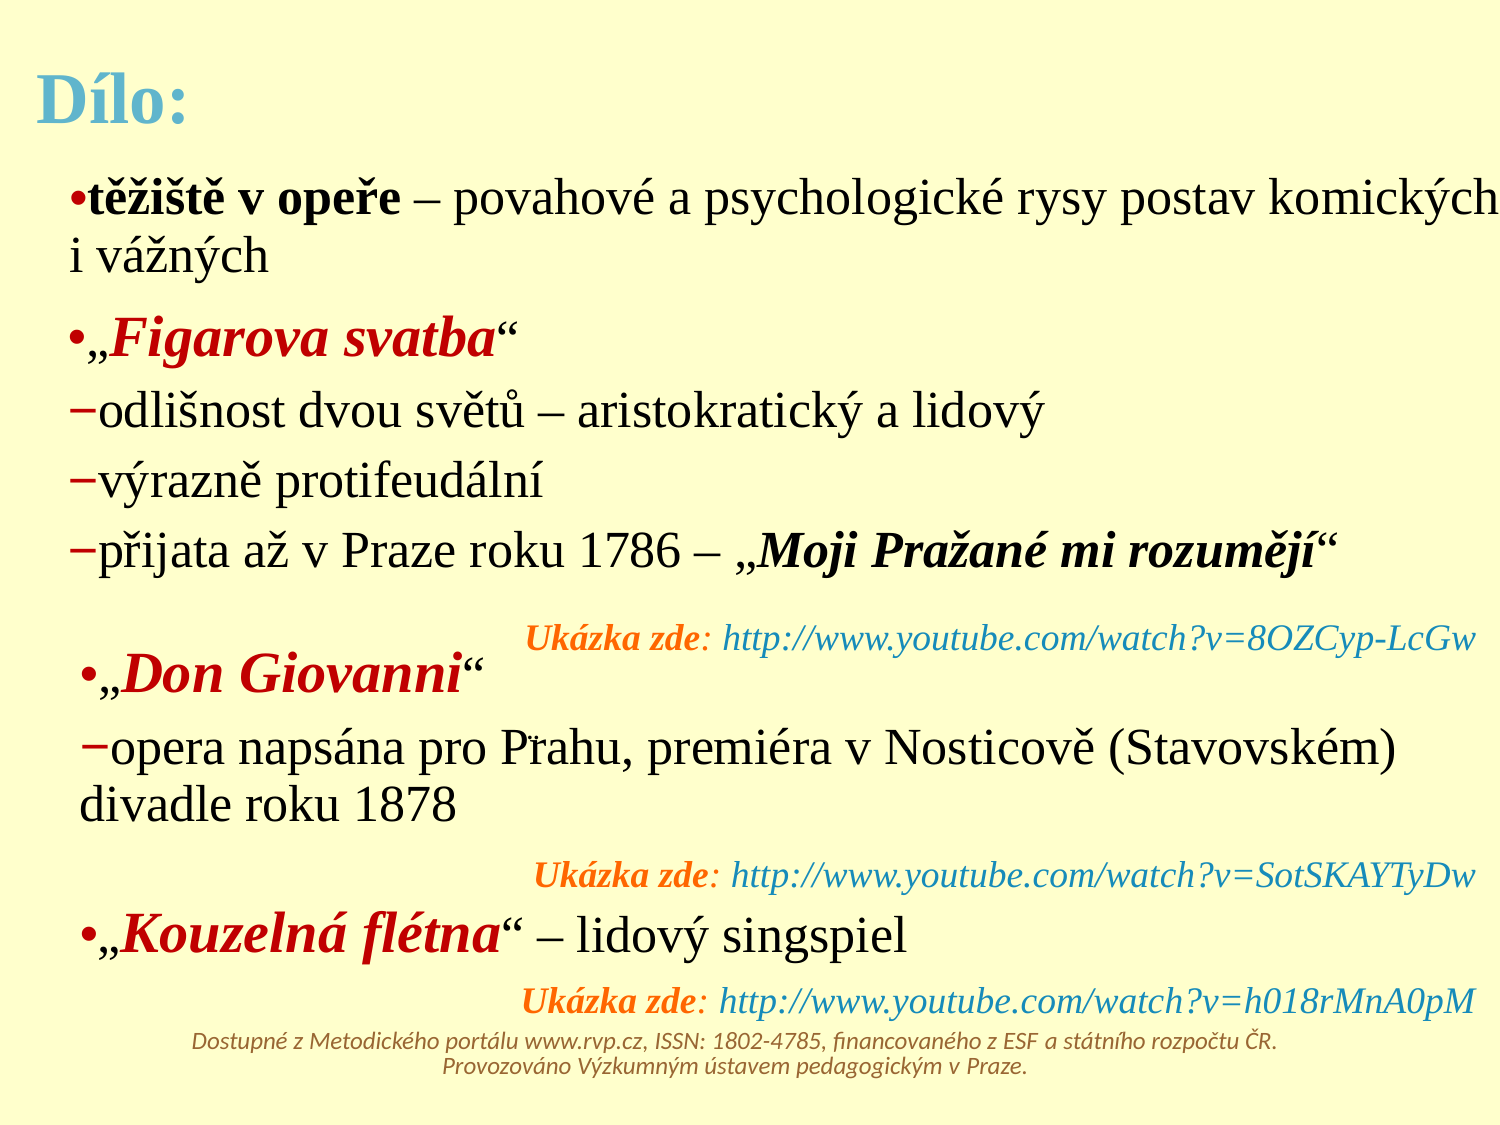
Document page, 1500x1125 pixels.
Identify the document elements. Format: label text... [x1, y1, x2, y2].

text_box „Don Giovanni“ opera napsána pro Prahu, premiéra v Nosticově (Stavovském) divadle roku 1878 [65, 633, 1500, 841]
text_box „Kouzelná flétna“ – lidový singspiel [64, 893, 923, 974]
text_box Ukázka zde: http://www.youtube.com/watch?v=8OZCyp-LcGw ¨ [509, 621, 1500, 633]
text_box Ukázka zde: http://www.youtube.com/watch?v=h018rMnA0pM [505, 983, 1500, 1077]
text_box těžiště v opeře – povahové a psychologické rysy postav komických i vážných [54, 160, 1500, 292]
text_box „Figarova svatba“ odlišnost dvou světů – aristokratický a lidový výrazně protifeudální přijata až v Praze roku 1786 – „Moji Pražané mi rozumějí“ [53, 296, 1500, 587]
text_box Dostupné z Metodického portálu www.rvp.cz, ISSN: 1802-4785, financovaného z ESF a státního rozpočtu ČR. Provozováno Výzkumným ústavem pedagogickým v Praze. [171, 1023, 1300, 1089]
text_box Dílo: [21, 73, 206, 142]
text_box Ukázka zde: http://www.youtube.com/watch?v=SotSKAYTyDw [518, 857, 1492, 951]
